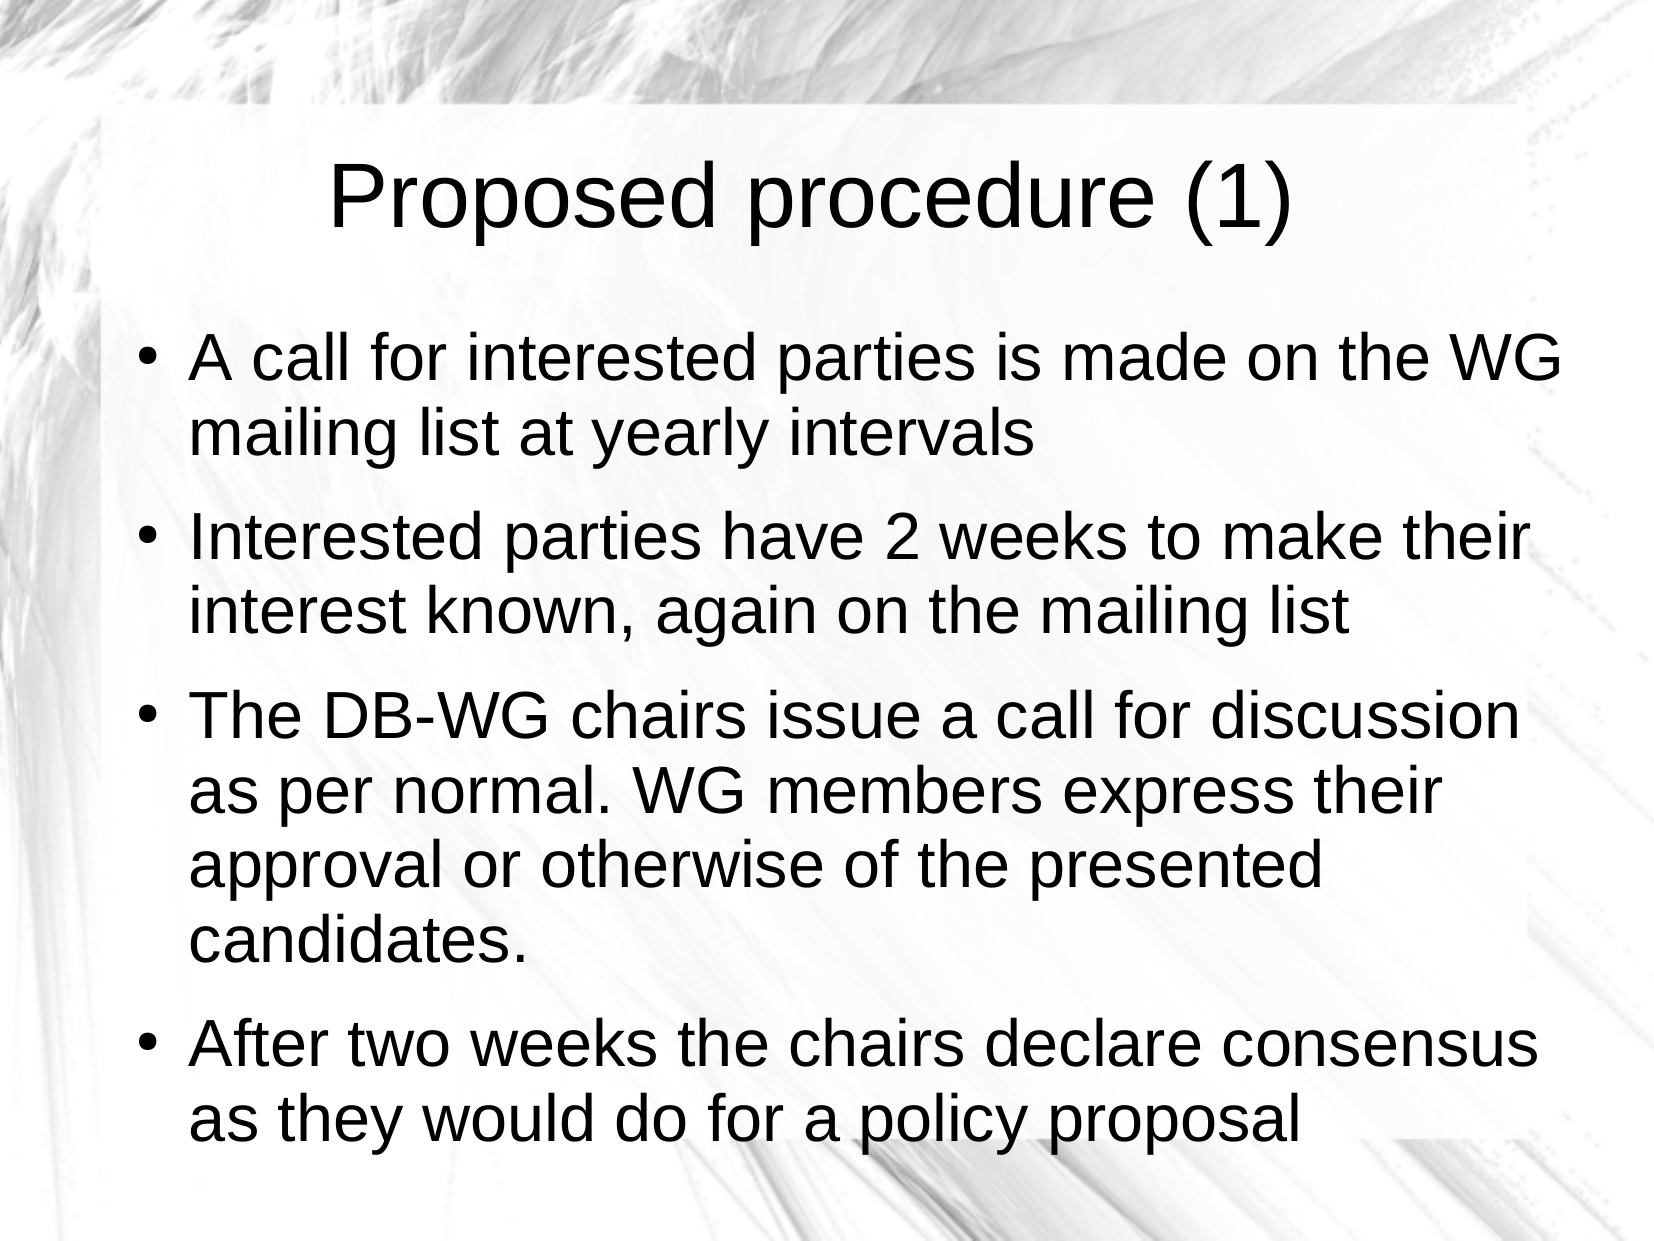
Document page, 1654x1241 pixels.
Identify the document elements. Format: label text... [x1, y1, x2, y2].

list A call for interested parties is made on the WG mailing list at yearly intervals Interested parties have 2 weeks to make their interest known, again on the mailing list The DB-WG chairs issue a call for discussion as per normal. WG members express their approval or otherwise of the presented candidates. After two weeks the chairs declare consensus as they would do for a policy proposal [118, 319, 1571, 1154]
picture [0, 0, 1654, 1241]
title Proposed procedure (1) [118, 112, 1506, 281]
